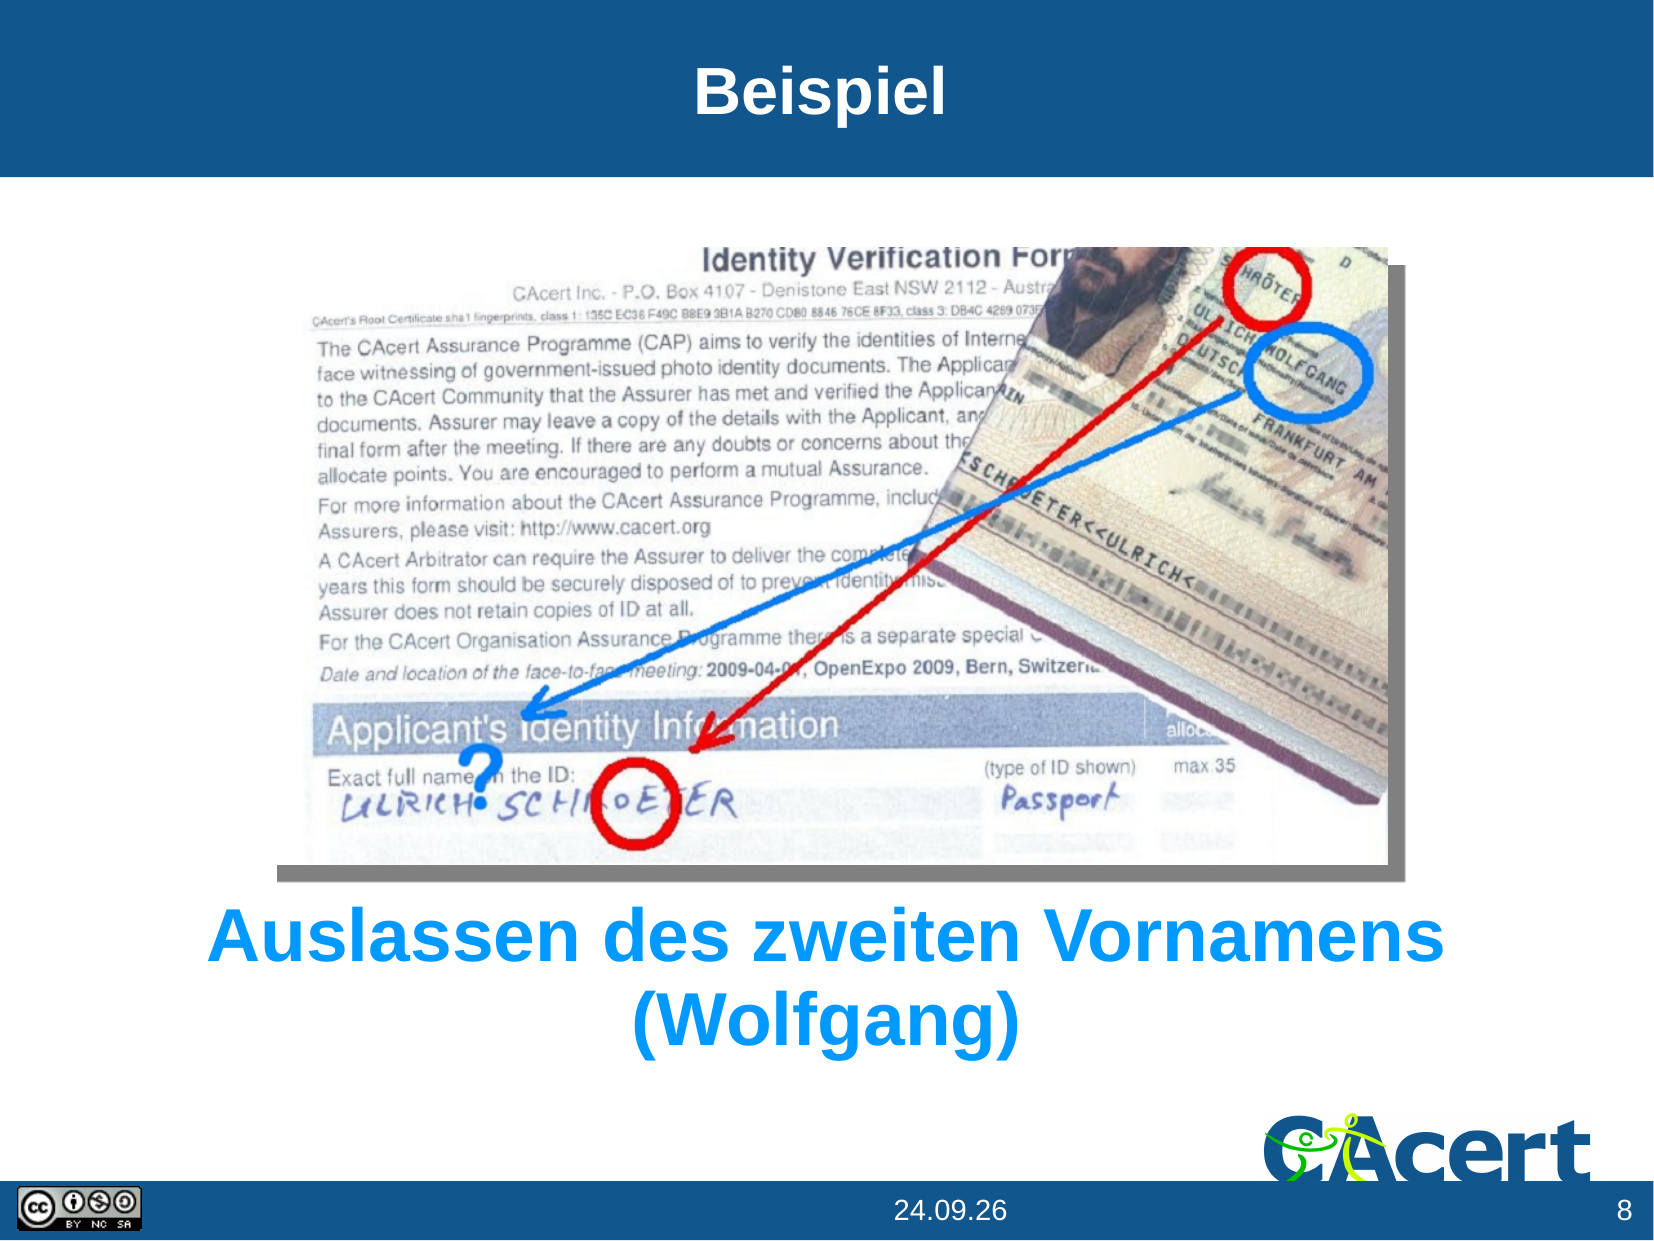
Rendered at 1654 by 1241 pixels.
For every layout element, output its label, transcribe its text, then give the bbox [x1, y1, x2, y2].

title Beispiel [76, 17, 1565, 166]
picture [259, 247, 1388, 865]
picture [1263, 1112, 1591, 1181]
text_box Auslassen des zweiten Vornamens (Wolfgang) [29, 885, 1625, 1069]
picture [17, 1186, 142, 1231]
